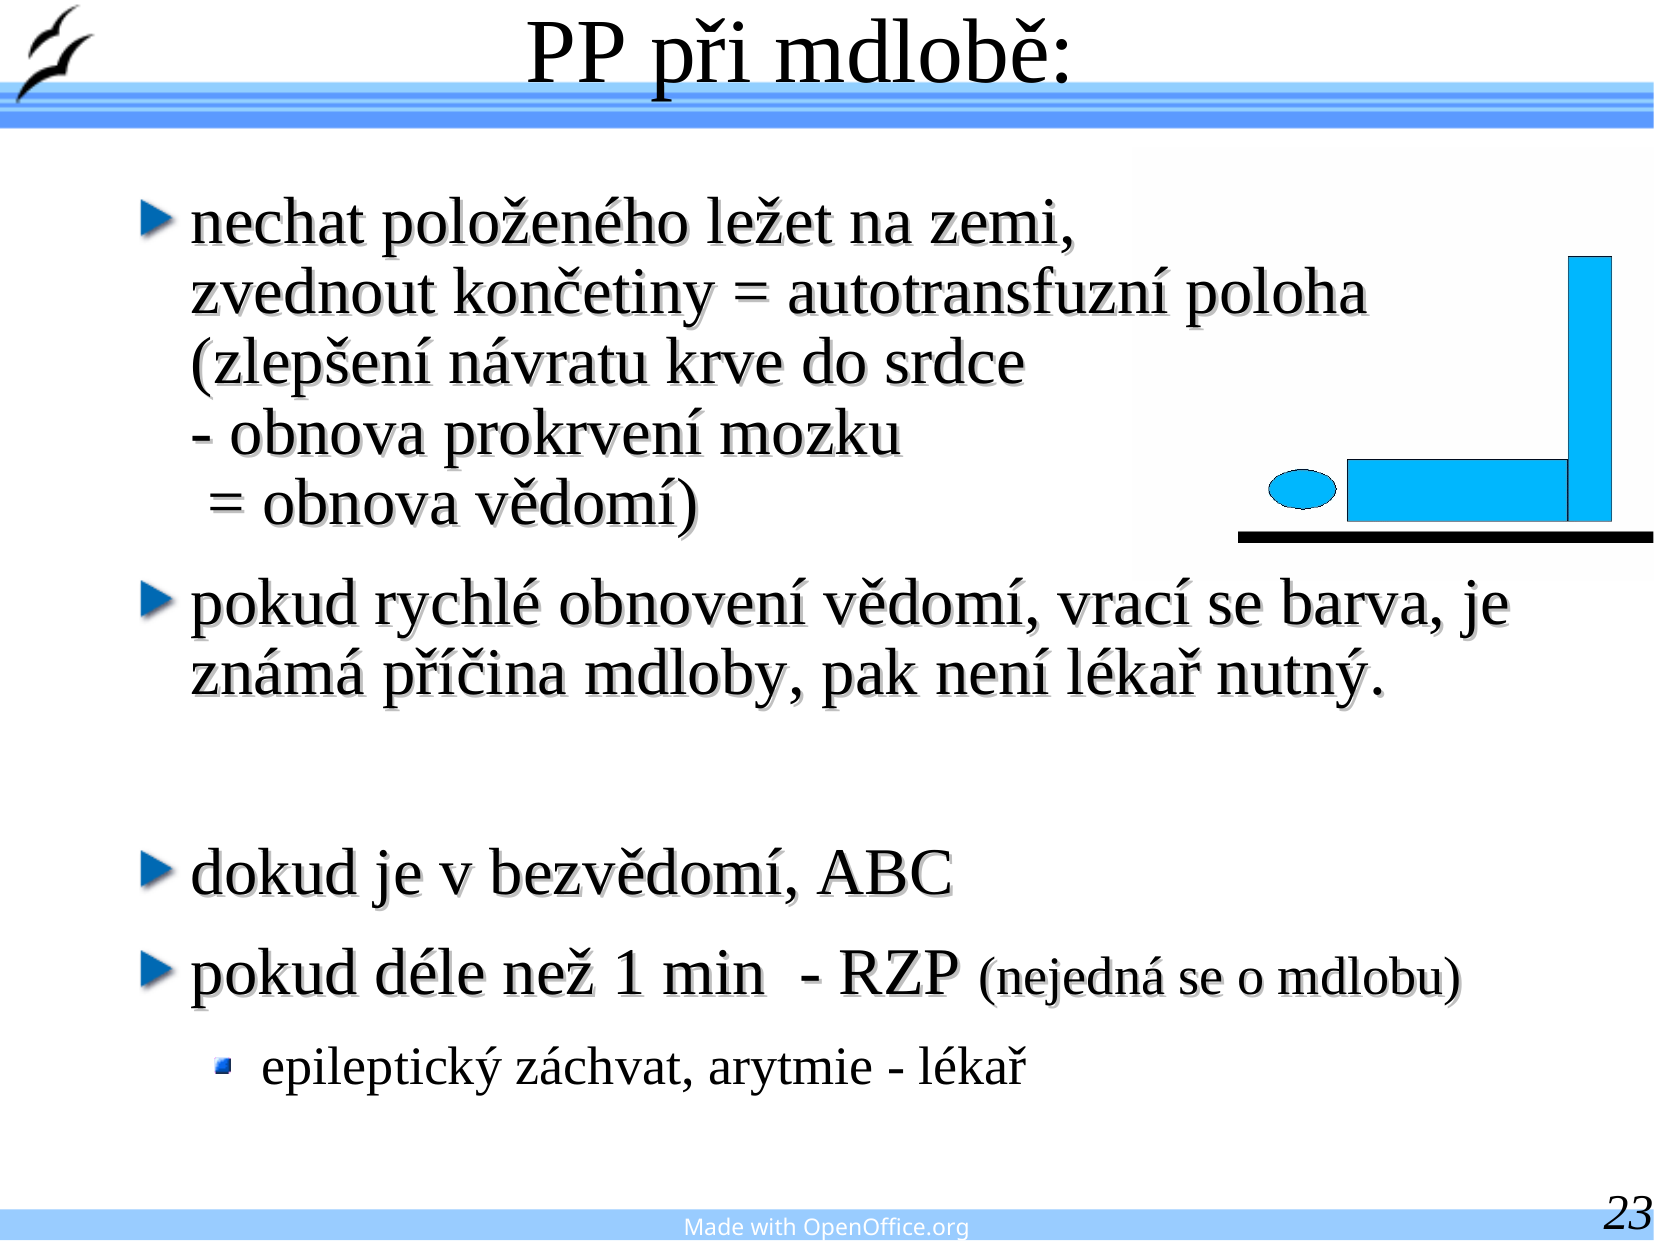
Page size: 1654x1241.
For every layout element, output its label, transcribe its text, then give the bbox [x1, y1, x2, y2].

picture [1132, 147, 1654, 581]
picture [0, 0, 1654, 133]
list nechat položeného ležet na zemi, zvednout končetiny = autotransfuzní poloha (zlepšení návratu krve do srdce - obnova prokrvení mozku = obnova vědomí) pokud rychlé obnovení vědomí, vrací se barva, je známá příčina mdloby, pak není lékař nutný. dokud je v bezvědomí, ABC pokud déle než 1 min - RZP (nejedná se o mdlobu) epileptický záchvat, arytmie - lékař [120, 186, 1534, 1238]
title PP při mdlobě: [94, 0, 1507, 107]
